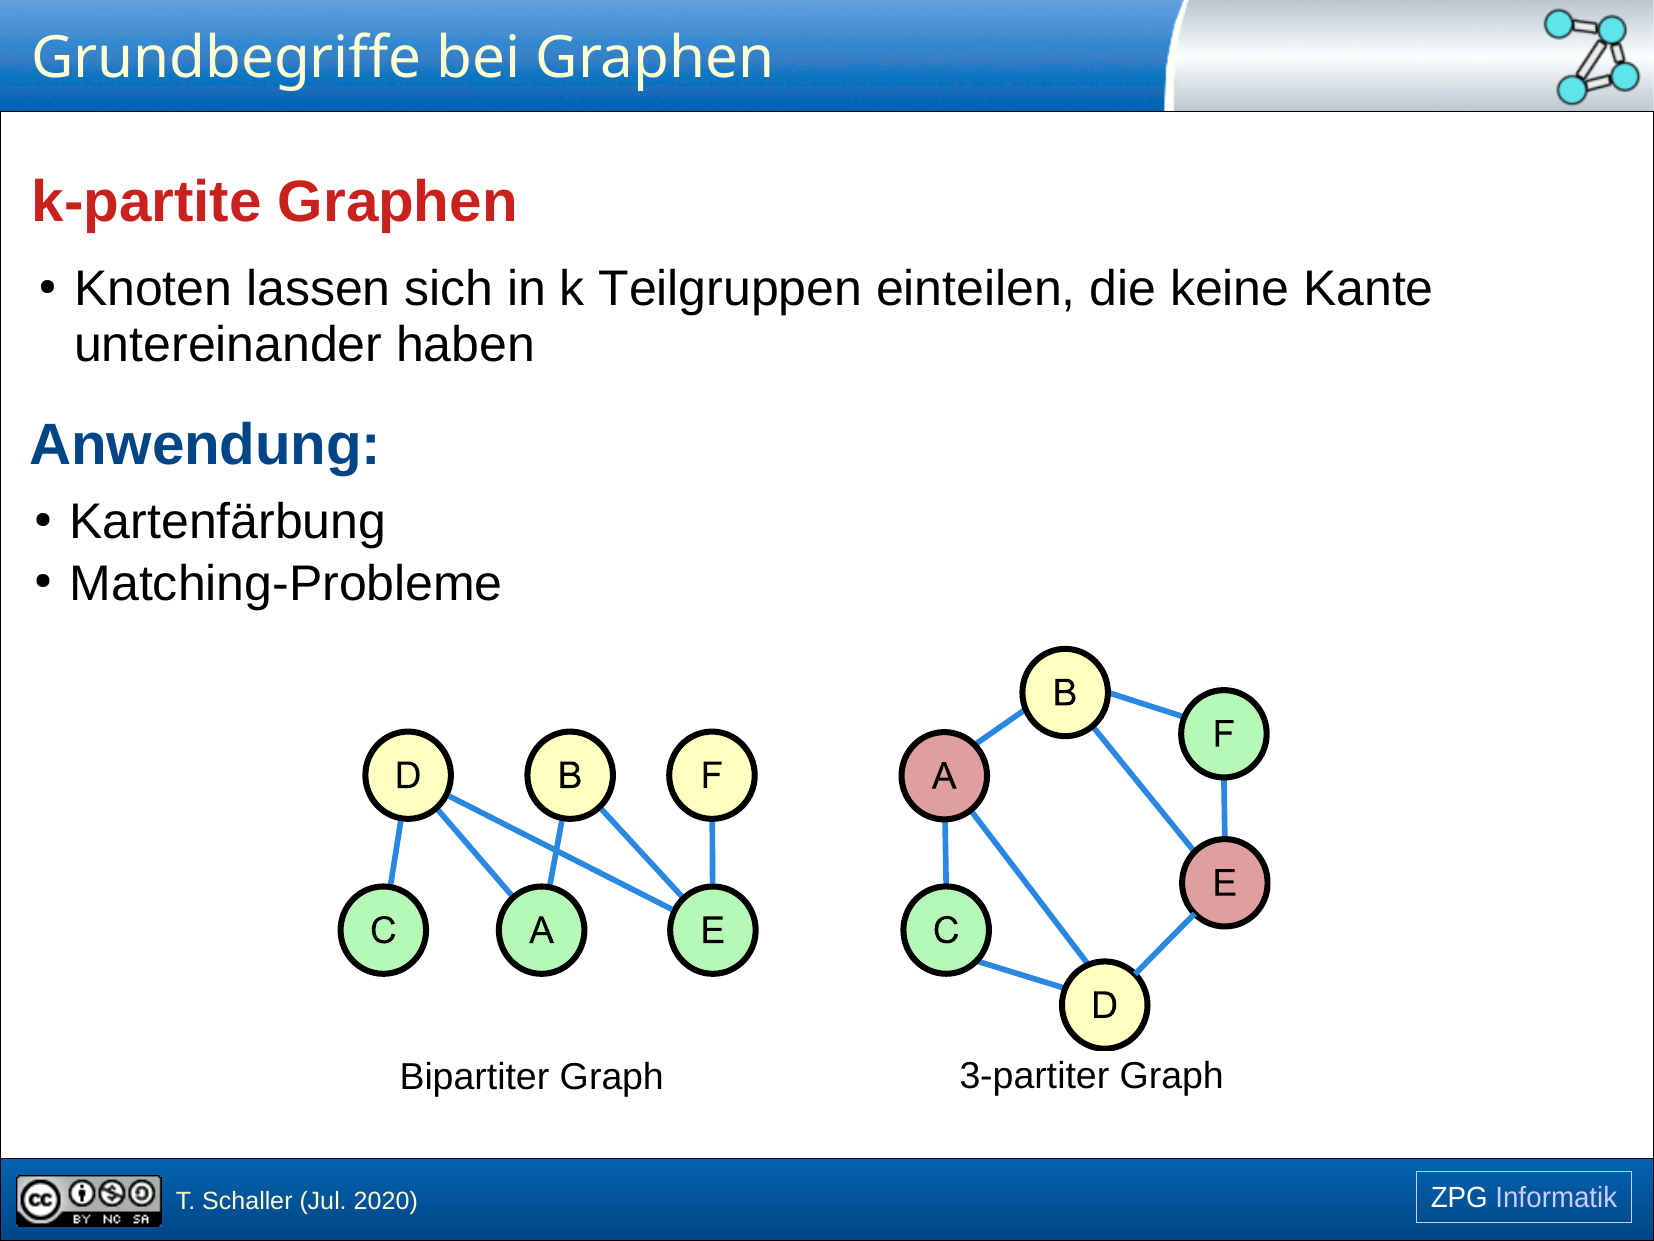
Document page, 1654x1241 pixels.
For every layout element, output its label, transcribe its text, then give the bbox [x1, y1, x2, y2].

text_box Kartenfärbung Matching-Probleme [34, 493, 1368, 840]
picture [0, 0, 1654, 111]
text_box k-partite Graphen [31, 168, 900, 235]
picture [337, 645, 1271, 1051]
picture [16, 1175, 162, 1227]
text_box 3-partiter Graph [944, 1046, 1368, 1104]
title Grundbegriffe bei Graphen [31, 16, 1151, 94]
text_box Anwendung: [29, 411, 38, 478]
text_box Knoten lassen sich in k Teilgruppen einteilen, die keine Kante untereinander haben [38, 260, 1570, 607]
text_box Bipartiter Graph [384, 1051, 763, 1105]
